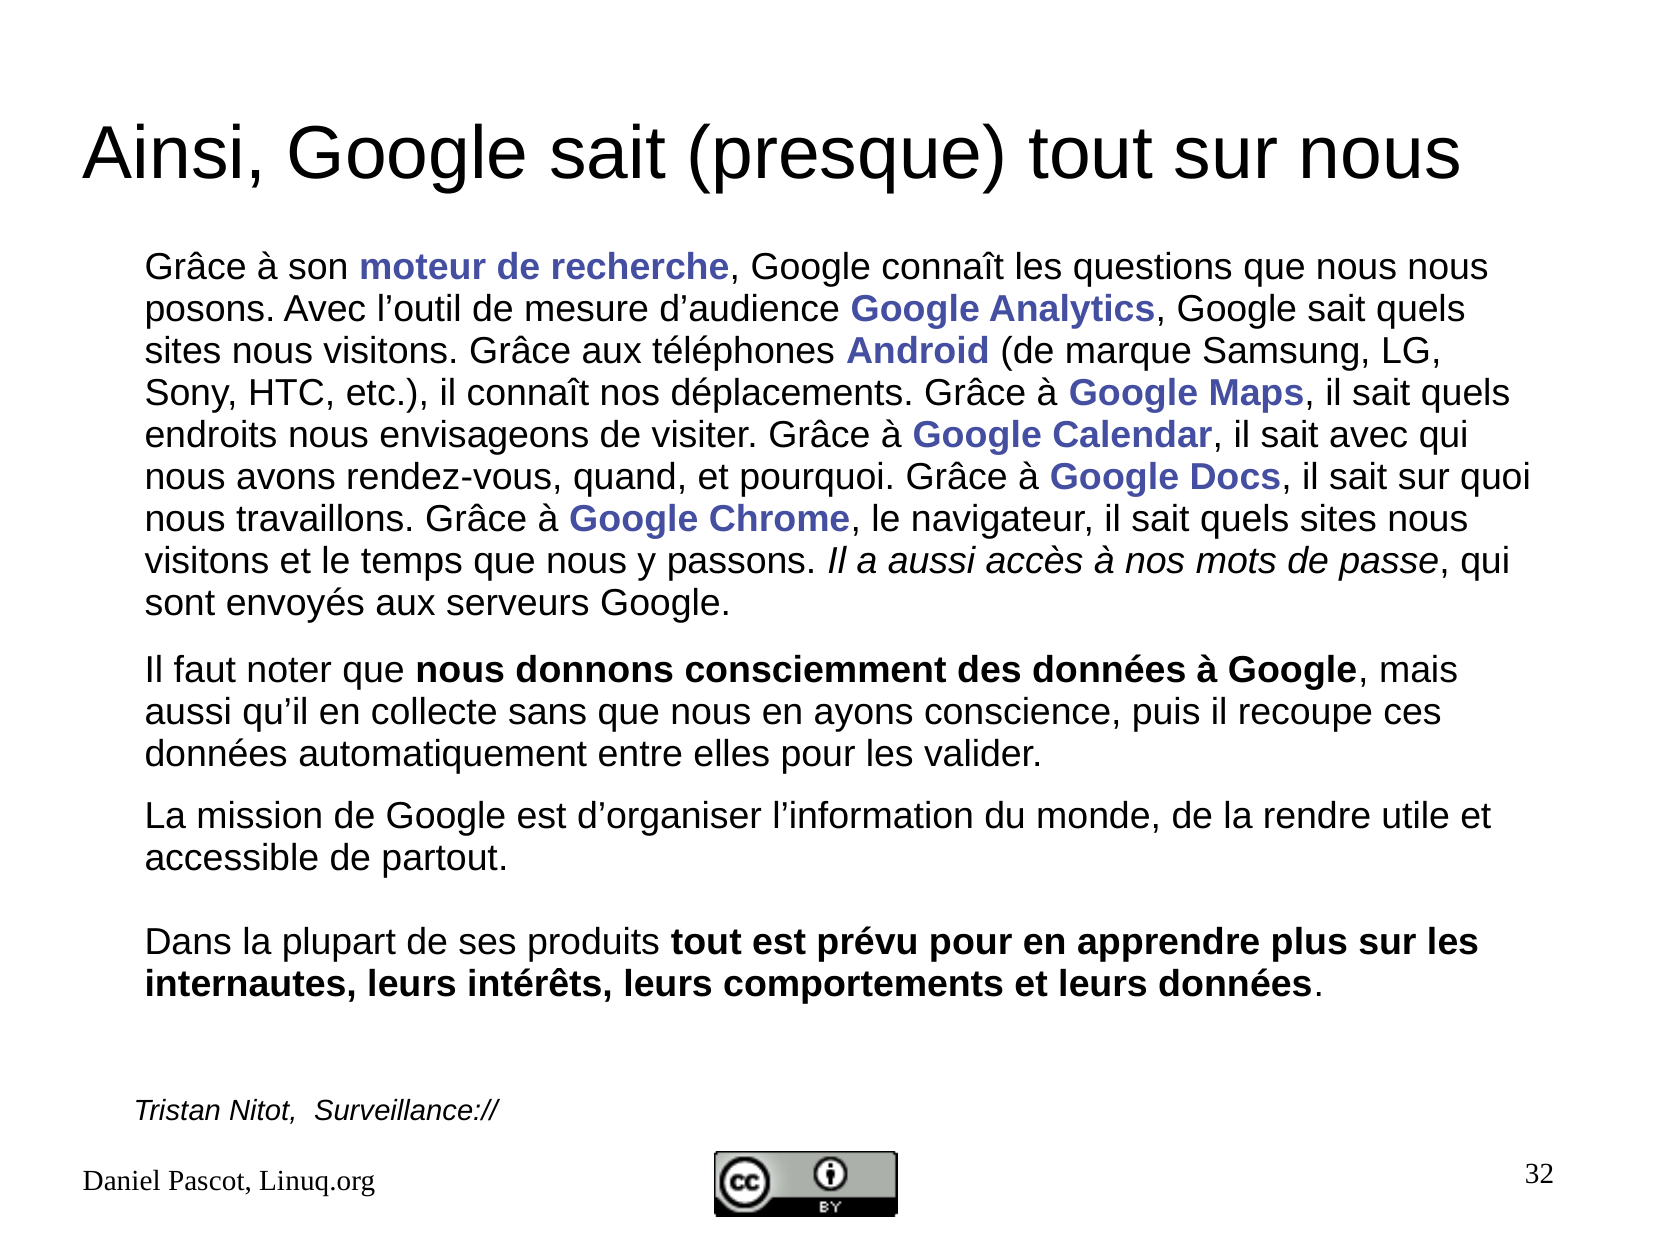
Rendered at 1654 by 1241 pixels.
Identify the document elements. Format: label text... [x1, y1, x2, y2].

title Ainsi, Google sait (presque) tout sur nous [82, 49, 1571, 257]
picture [714, 1169, 898, 1217]
text_box Grâce à son moteur de recherche, Google connaît les questions que nous nous posons. Avec l’outil de mesure d’audience Google Analytics, Google sait quels sites nous visitons. Grâce aux téléphones Android (de marque Samsung, LG, Sony, HTC, etc.), il connaît nos déplacements. Grâce à Google Maps, il sait quels endroits nous envisageons de visiter. Grâce à Google Calendar, il sait avec qui nous avons rendez-vous, quand, et pourquoi. Grâce à Google Docs, il sait sur quoi nous travaillons. Grâce à Google Chrome, le navigateur, il sait quels sites nous visitons et le temps que nous y passons. Il a aussi accès à nos mots de passe, qui sont envoyés aux serveurs Google. Il faut noter que nous donnons consciemment des données à Google, mais aussi qu’il en collecte sans que nous en ayons conscience, puis il recoupe ces données automatiquement entre elles pour les valider. La mission de Google est d’organiser l’information du monde, de la rendre utile et accessible de partout. Dans la plupart de ses produits tout est prévu pour en apprendre plus sur les internautes, leurs intérêts, leurs comportements et leurs données. [129, 238, 1560, 1169]
text_box Tristan Nitot, Surveillance:// [118, 1086, 626, 1163]
